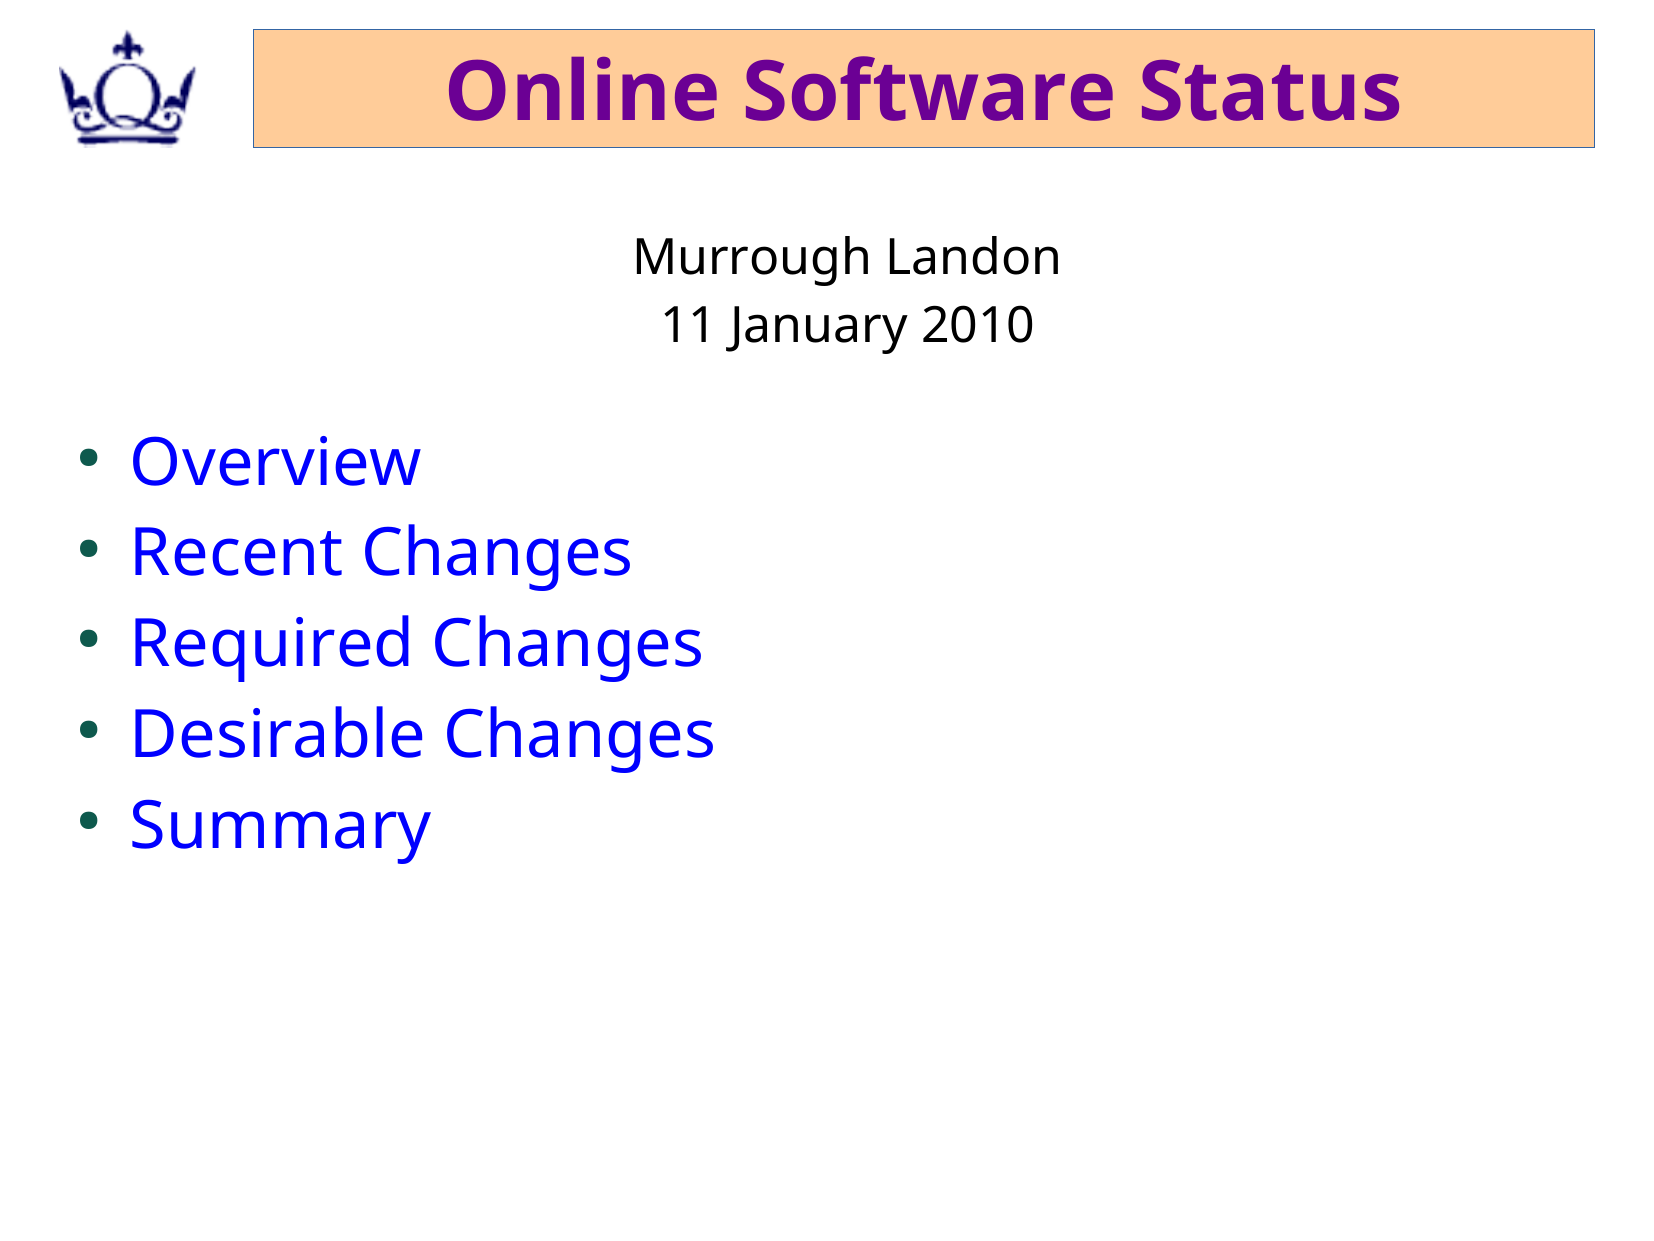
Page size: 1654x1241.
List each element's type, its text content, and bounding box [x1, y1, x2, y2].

picture [59, 29, 200, 148]
text_box Murrough Landon 11 January 2010 [476, 220, 1219, 360]
list Overview Recent Changes Required Changes Desirable Changes Summary [59, 413, 1595, 1127]
title Online Software Status [253, 29, 1595, 148]
